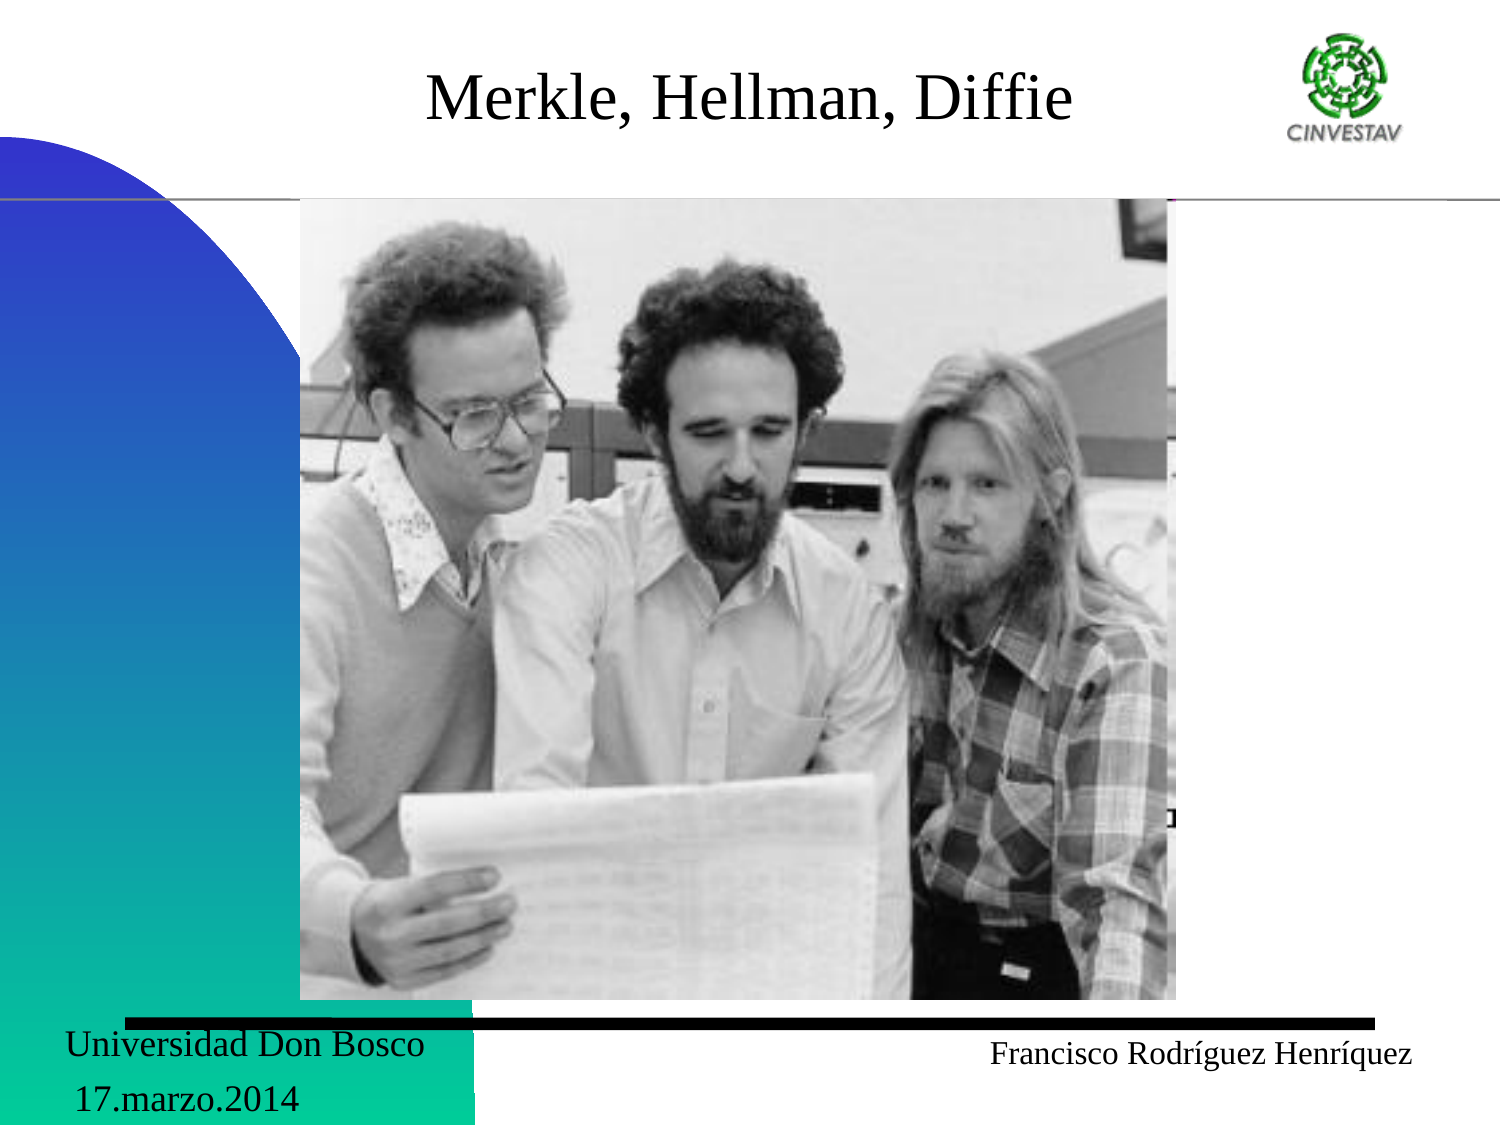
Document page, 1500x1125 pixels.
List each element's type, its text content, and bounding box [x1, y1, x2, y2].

text_box Merkle, Hellman, Diffie [75, 45, 1426, 233]
picture [300, 199, 1176, 1000]
